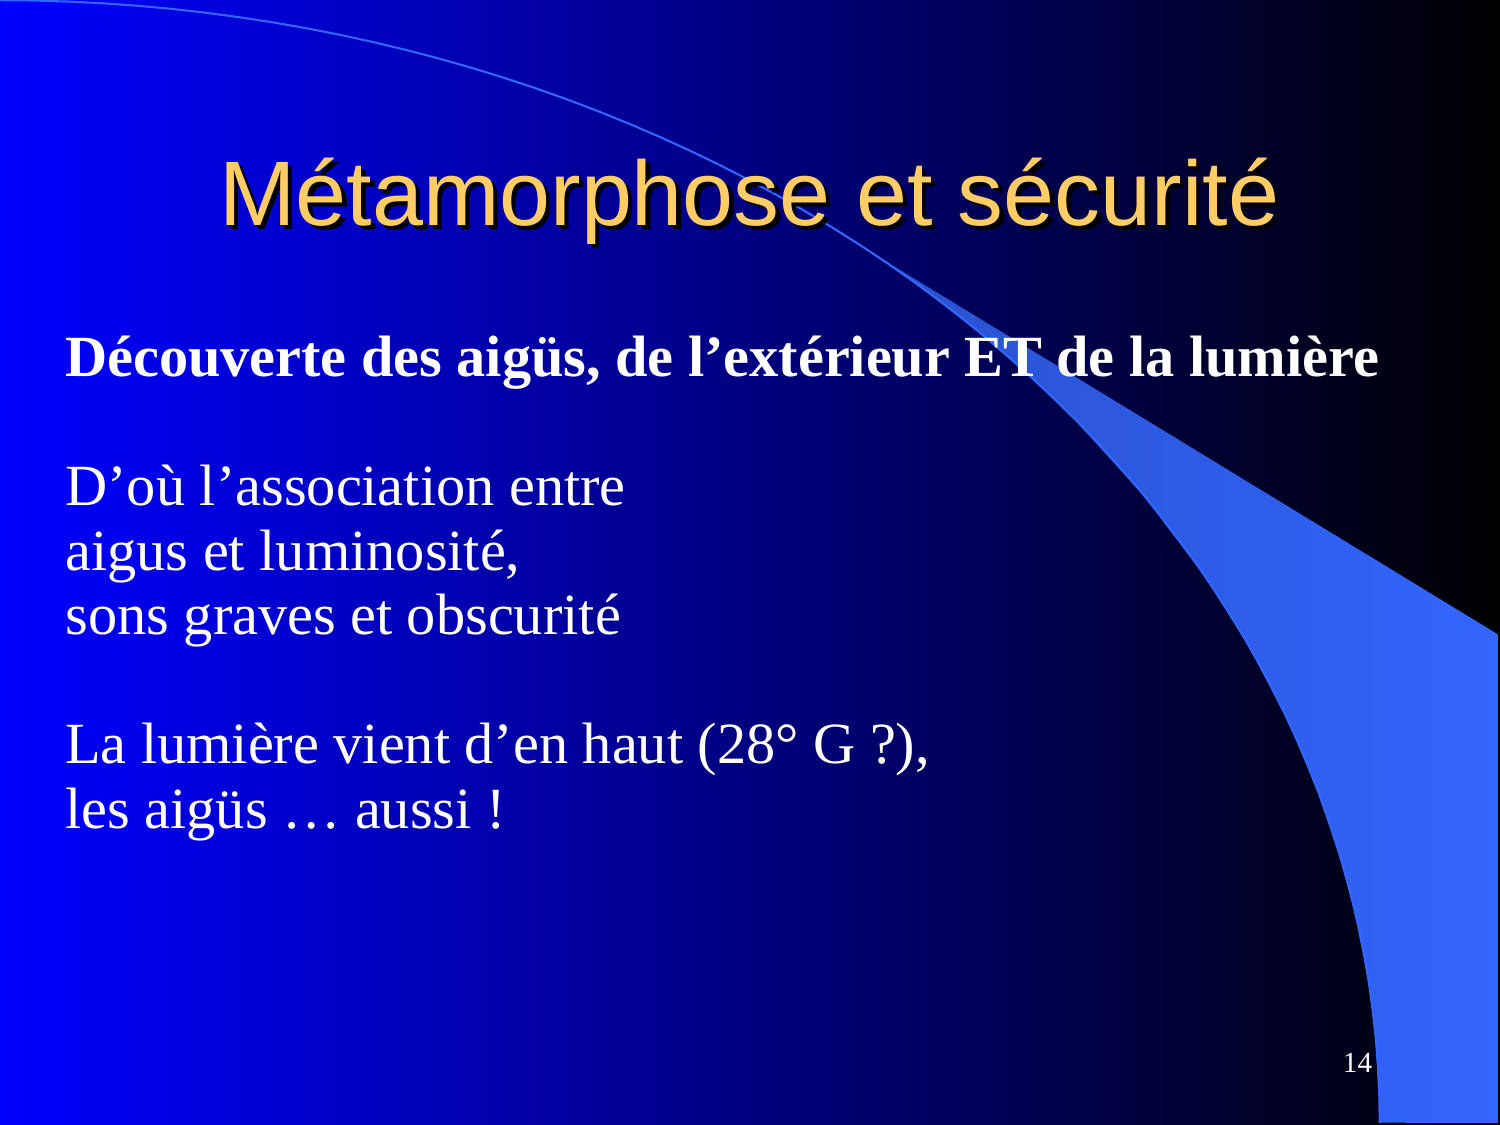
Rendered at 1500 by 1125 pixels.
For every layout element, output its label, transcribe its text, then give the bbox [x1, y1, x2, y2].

title Métamorphose et sécurité [112, 99, 1388, 288]
text_box Découverte des aigüs, de l’extérieur ET de la lumière D’où l’association entre aigus et luminosité, sons graves et obscurité La lumière vient d’en haut (28° G ?), les aigüs … aussi ! [50, 316, 1396, 959]
